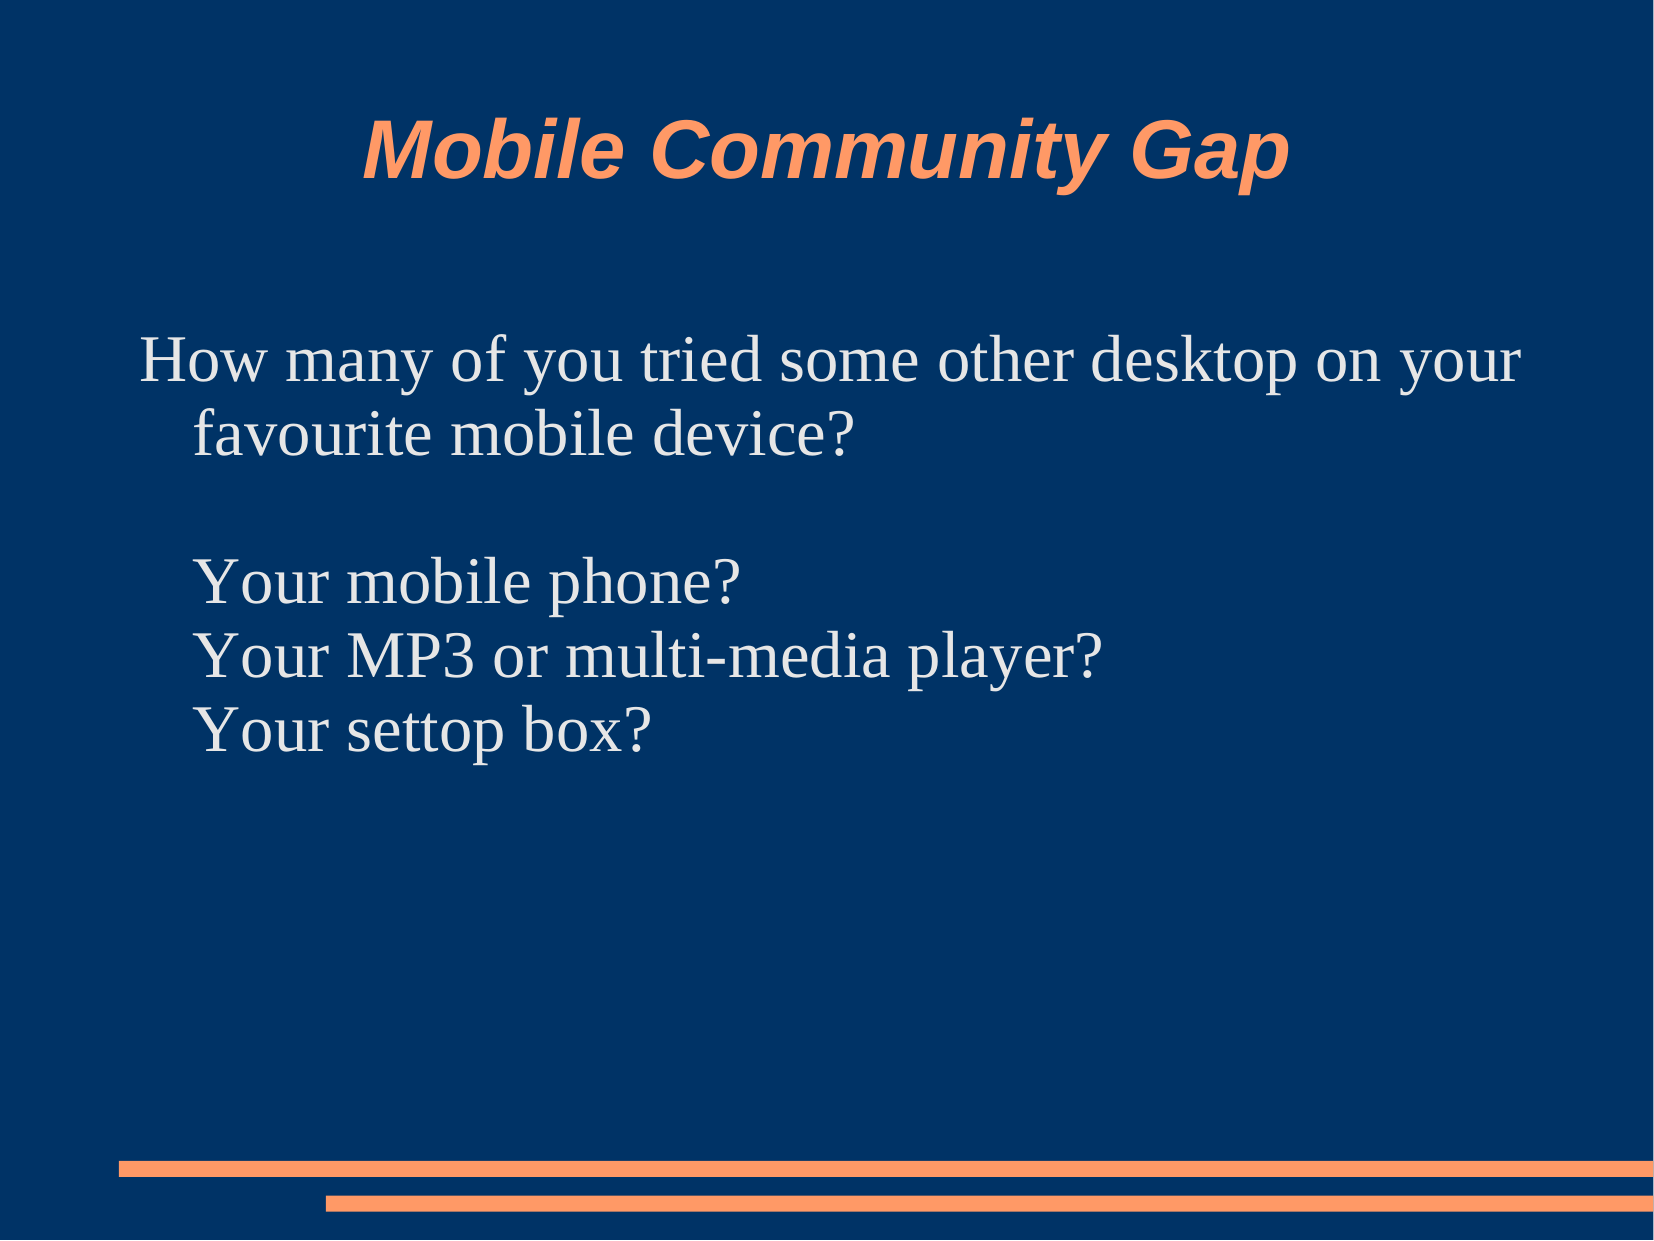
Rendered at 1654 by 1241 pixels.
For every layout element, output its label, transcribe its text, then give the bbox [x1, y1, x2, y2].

title Mobile Community Gap [121, 53, 1534, 247]
list How many of you tried some other desktop on your favourite mobile device? Your mobile phone? Your MP3 or multi-media player? Your settop box? [121, 322, 1561, 1118]
